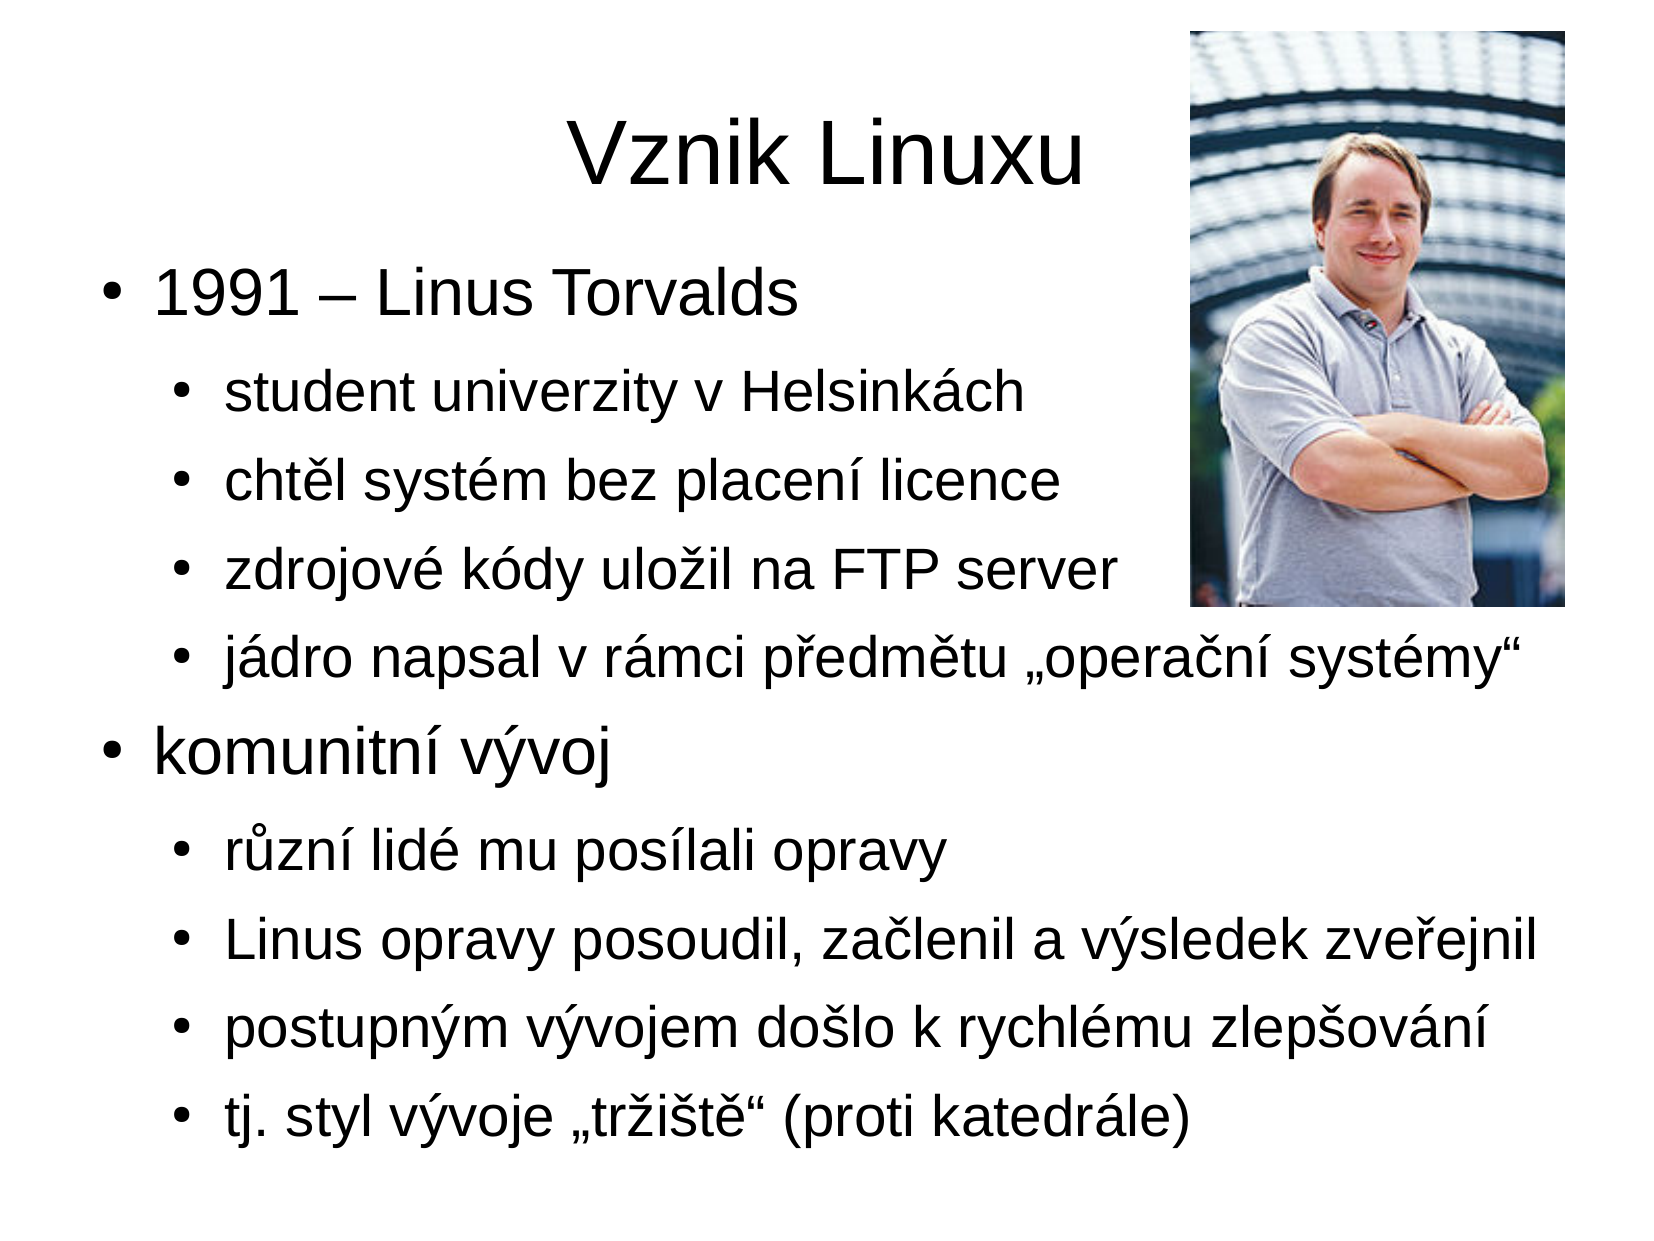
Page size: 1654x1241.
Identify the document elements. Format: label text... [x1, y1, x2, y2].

picture [1190, 31, 1565, 607]
title Vznik Linuxu [1565, 56, 1571, 250]
list 1991 – Linus Torvalds student univerzity v Helsinkách chtěl systém bez placení licence zdrojové kódy uložil na FTP server jádro napsal v rámci předmětu „operační systémy“ komunitní vývoj různí lidé mu posílali opravy Linus opravy posoudil, začlenil a výsledek zveřejnil postupným vývojem došlo k rychlému zlepšování tj. styl vývoje „tržiště“ (proti katedrále) [82, 254, 1571, 1149]
title Vznik Linuxu [82, 56, 1190, 250]
